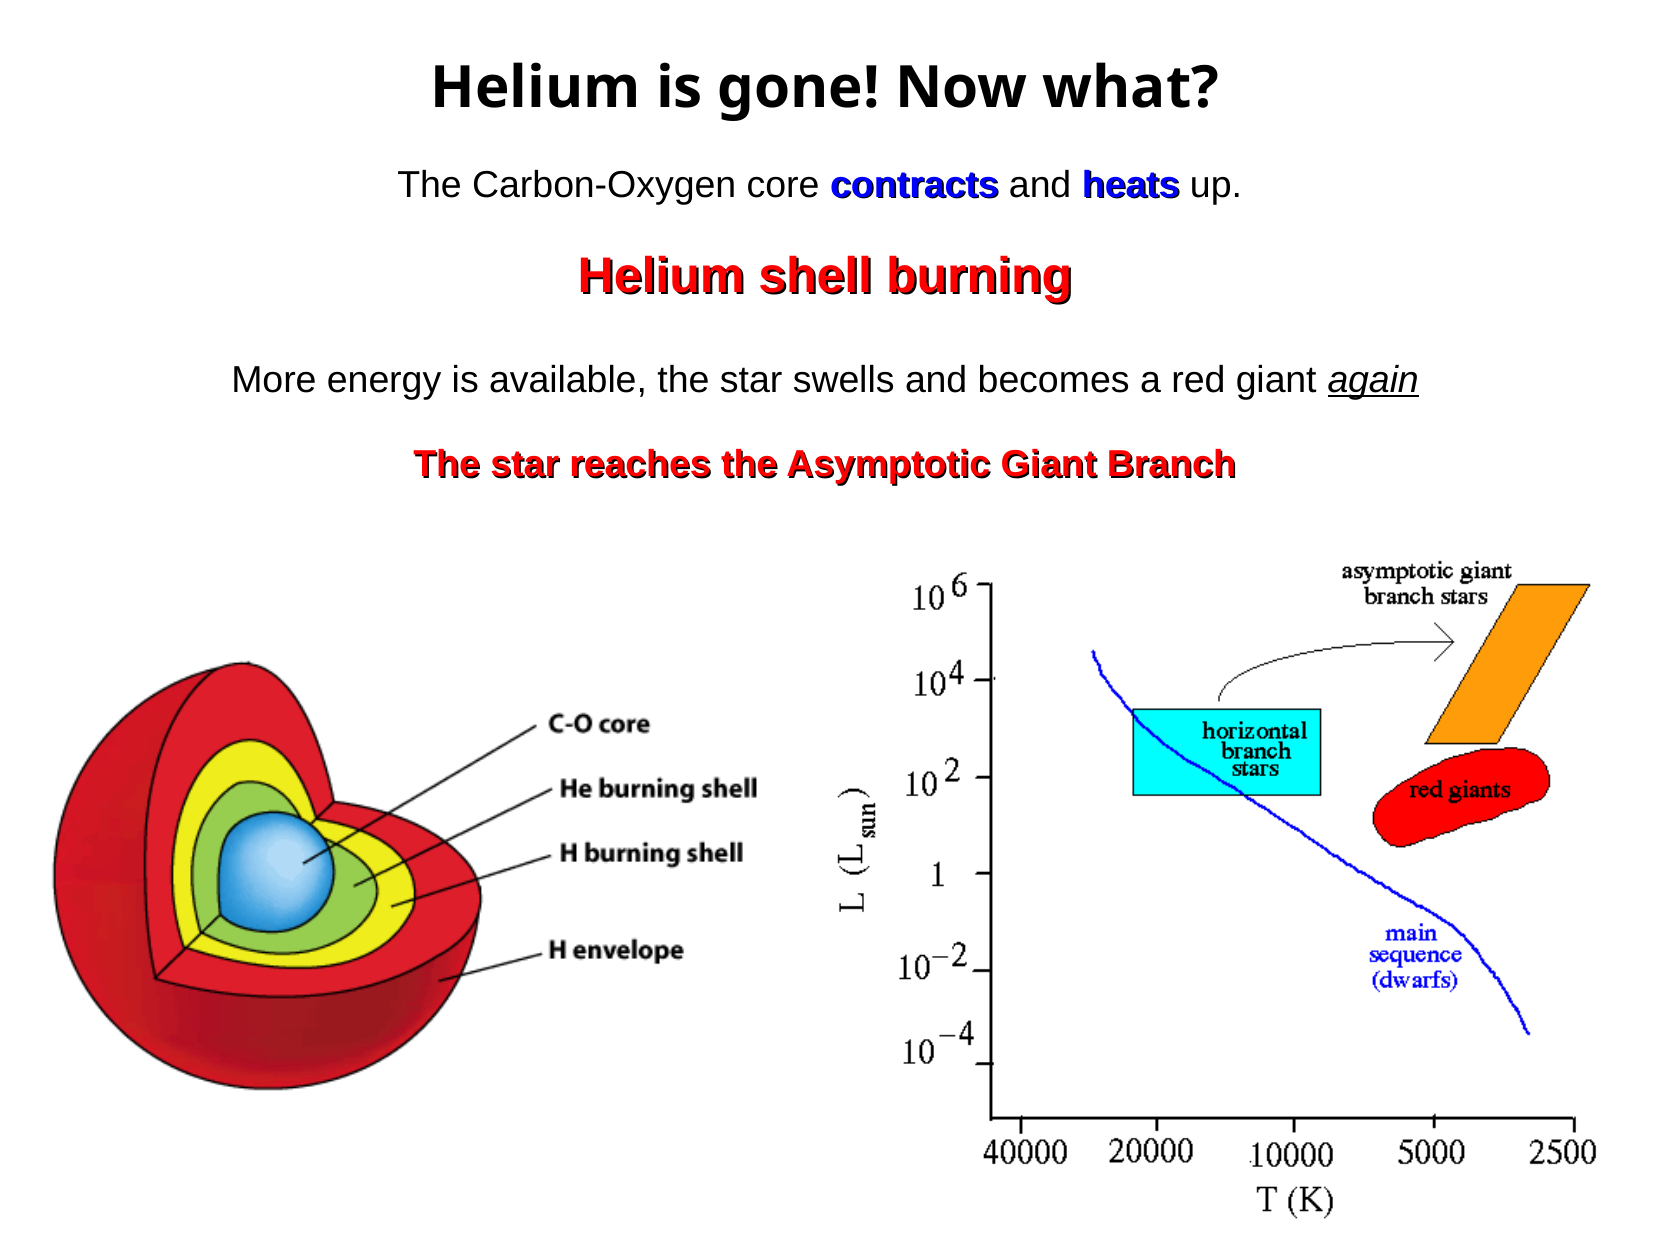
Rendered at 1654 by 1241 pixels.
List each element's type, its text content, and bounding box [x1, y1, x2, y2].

text_box Helium is gone! Now what? [0, 37, 1651, 135]
picture [831, 524, 1654, 1240]
picture [30, 625, 781, 1126]
text_box The Carbon-Oxygen core contracts and heats up. Helium shell burning More energy is available, the star swells and becomes a red giant again The star reaches the Asymptotic Giant Branch [0, 155, 1651, 646]
